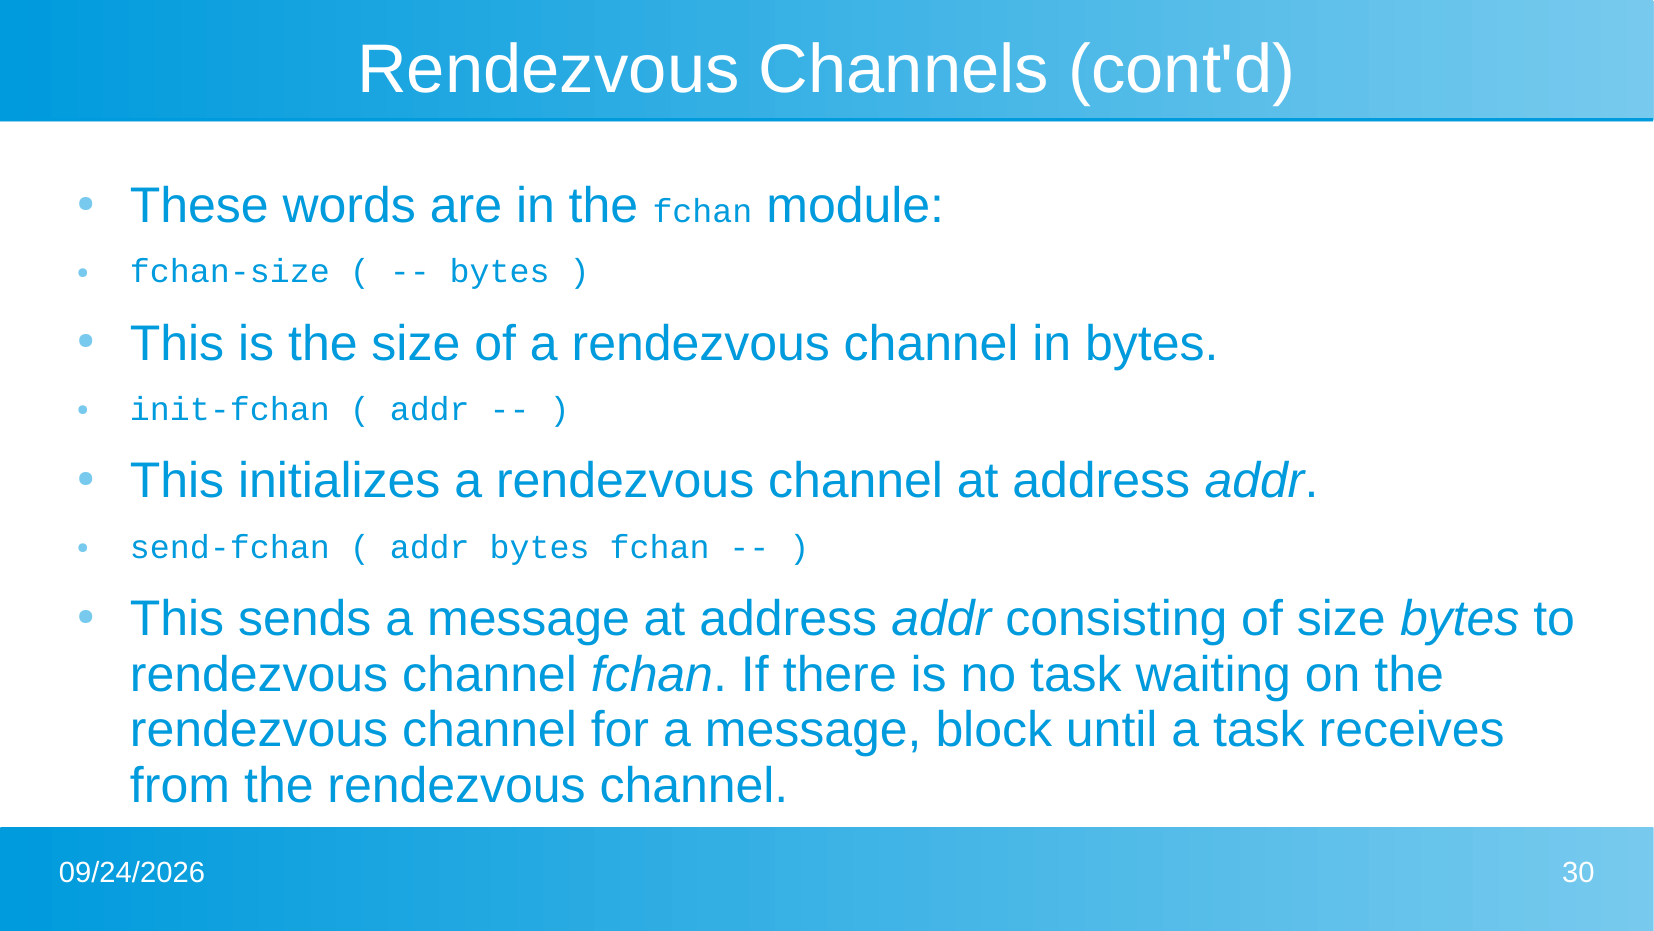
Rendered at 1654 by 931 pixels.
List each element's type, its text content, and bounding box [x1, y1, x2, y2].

title Rendezvous Channels (cont'd) [59, 29, 1595, 108]
list These words are in the fchan module: fchan-size ( -- bytes ) This is the size of a rendezvous channel in bytes. init-fchan ( addr -- ) This initializes a rendezvous channel at address addr. send-fchan ( addr bytes fchan -- ) This sends a message at address addr consisting of size bytes to rendezvous channel fchan. If there is no task waiting on the rendezvous channel for a message, block until a task receives from the rendezvous channel. [59, 177, 1595, 768]
